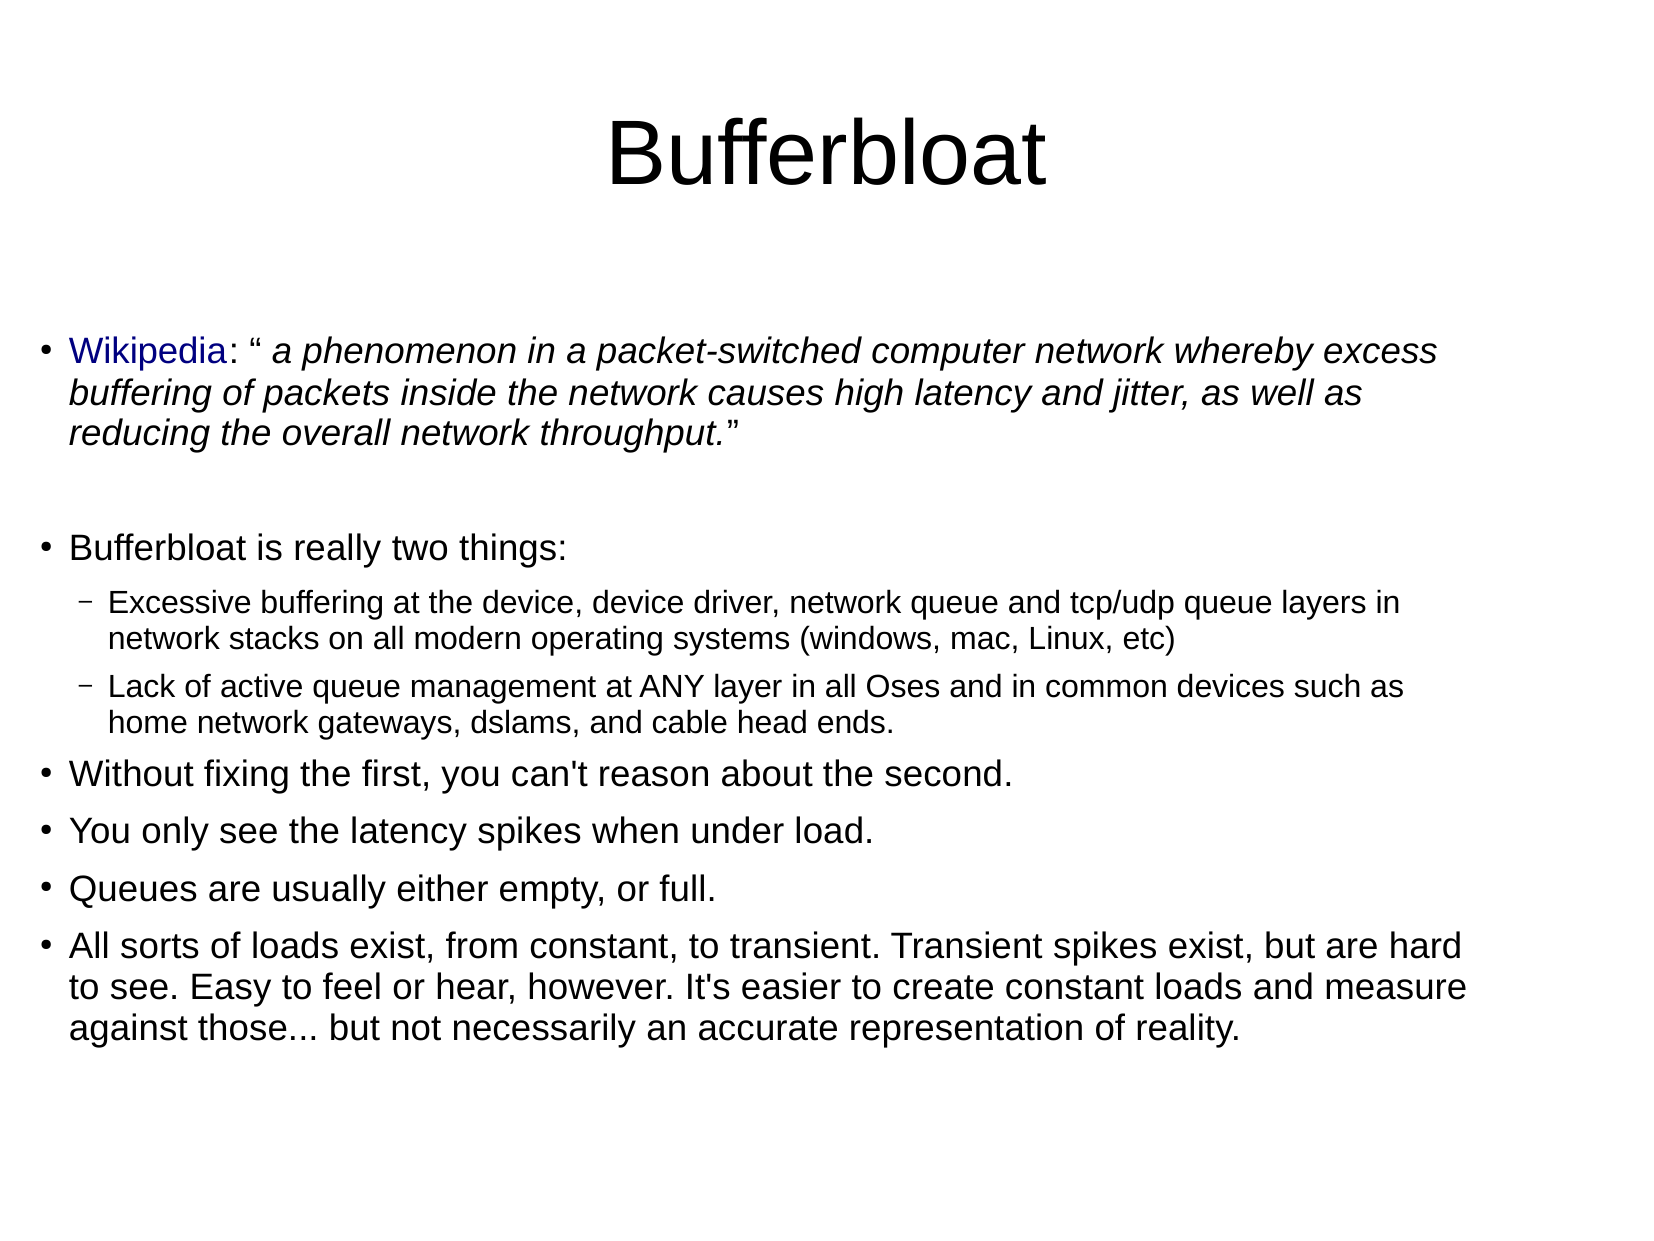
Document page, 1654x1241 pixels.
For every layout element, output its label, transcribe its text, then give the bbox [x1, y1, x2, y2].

list Wikipedia: “ a phenomenon in a packet-switched computer network whereby excess buffering of packets inside the network causes high latency and jitter, as well as reducing the overall network throughput.” Bufferbloat is really two things: Excessive buffering at the device, device driver, network queue and tcp/udp queue layers in network stacks on all modern operating systems (windows, mac, Linux, etc) Lack of active queue management at ANY layer in all Oses and in common devices such as home network gateways, dslams, and cable head ends. Without fixing the first, you can't reason about the second. You only see the latency spikes when under load. Queues are usually either empty, or full. All sorts of loads exist, from constant, to transient. Transient spikes exist, but are hard to see. Easy to feel or hear, however. It's easier to create constant loads and measure against those... but not necessarily an accurate representation of reality. [30, 330, 1486, 1051]
title Bufferbloat [82, 49, 1571, 257]
